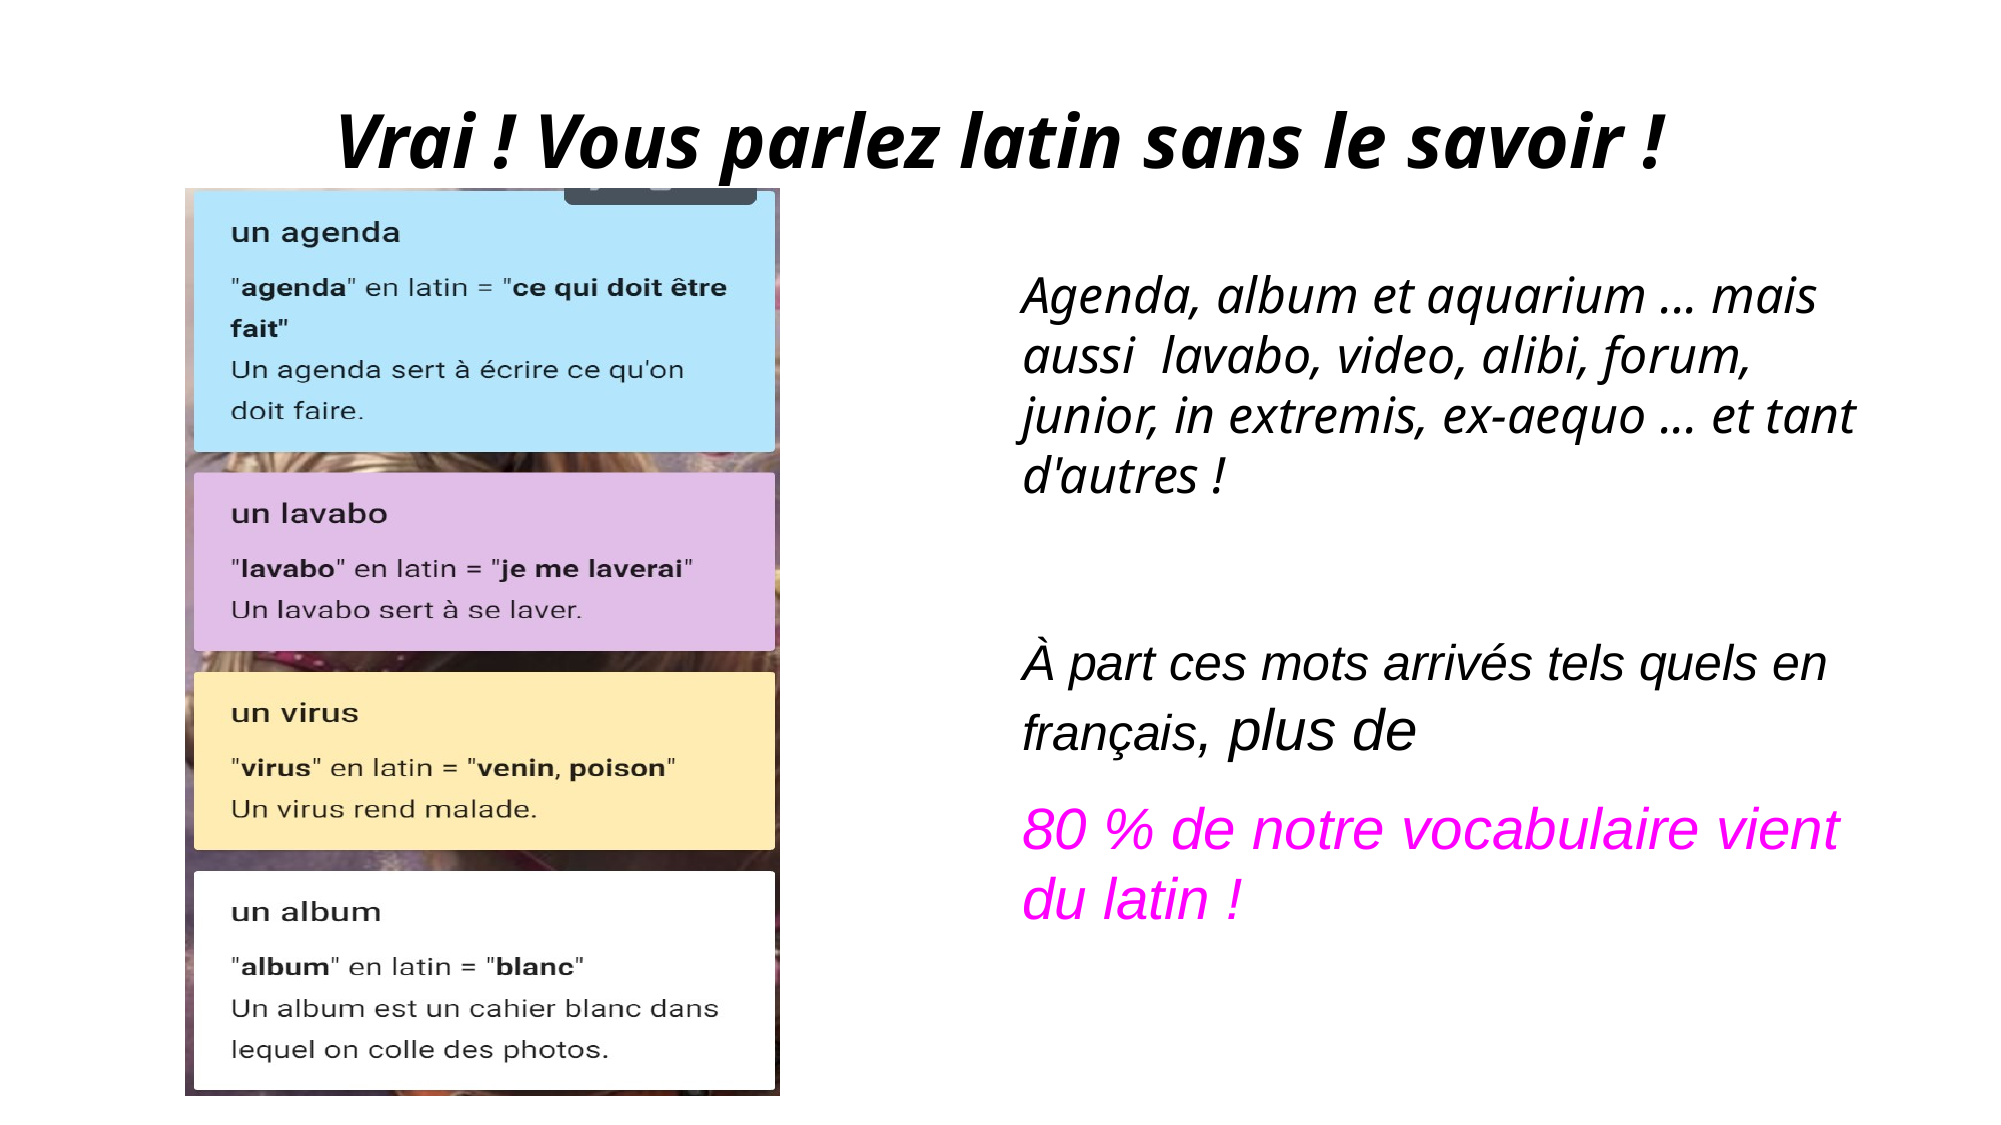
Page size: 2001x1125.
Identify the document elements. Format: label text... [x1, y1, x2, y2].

title Vrai ! Vous parlez latin sans le savoir ! [99, 93, 1900, 184]
list Agenda, album et aquarium ... mais aussi lavabo, video, alibi, forum, junior, in extremis, ex-aequo ... et tant d'autres ! À part ces mots arrivés tels quels en français, plus de 80 % de notre vocabulaire vient du latin ! [1022, 263, 1901, 1006]
picture [185, 188, 780, 1096]
